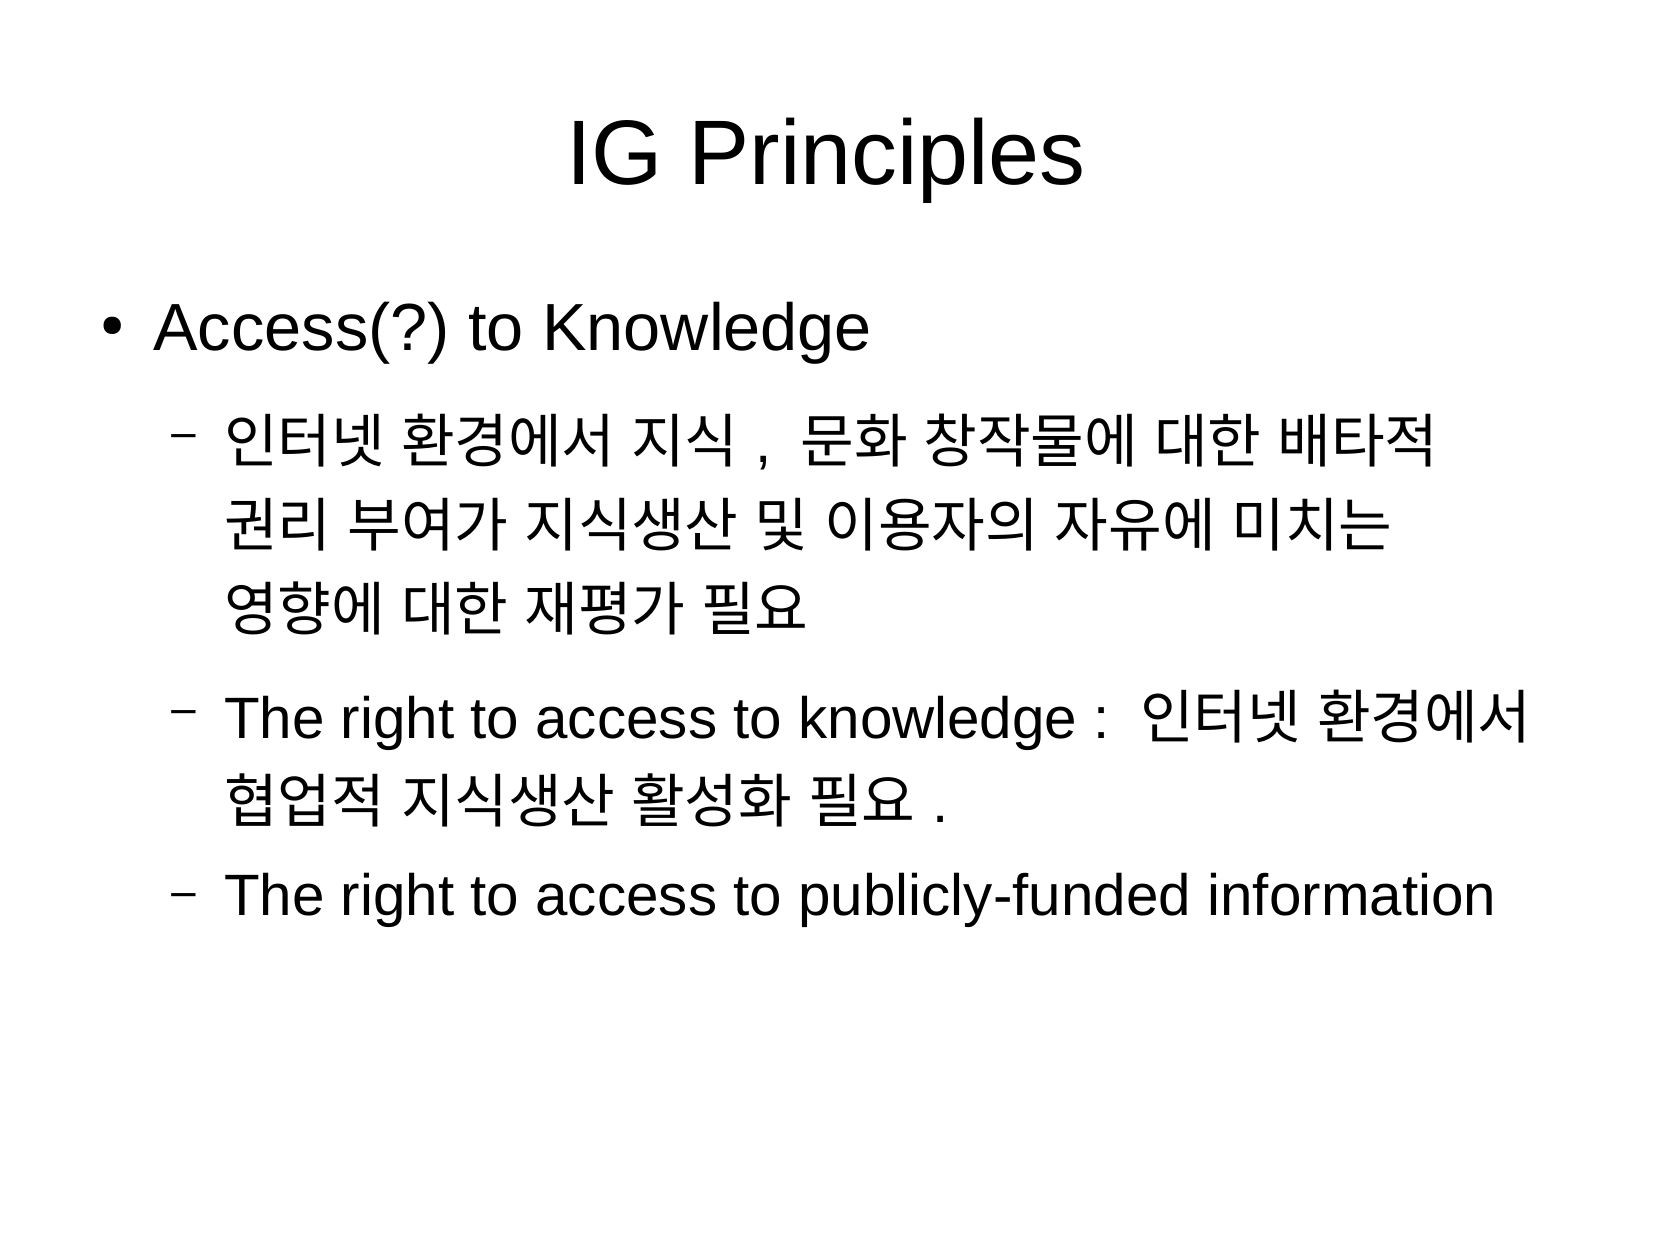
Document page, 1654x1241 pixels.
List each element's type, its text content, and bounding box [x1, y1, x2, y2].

list Access(?) to Knowledge 인터넷 환경에서 지식, 문화 창작물에 대한 배타적 권리 부여가 지식생산 및 이용자의 자유에 미치는 영향에 대한 재평가 필요 The right to access to knowledge : 인터넷 환경에서 협업적 지식생산 활성화 필요. The right to access to publicly-funded information [82, 290, 1538, 1010]
title IG Principles [82, 49, 1571, 257]
